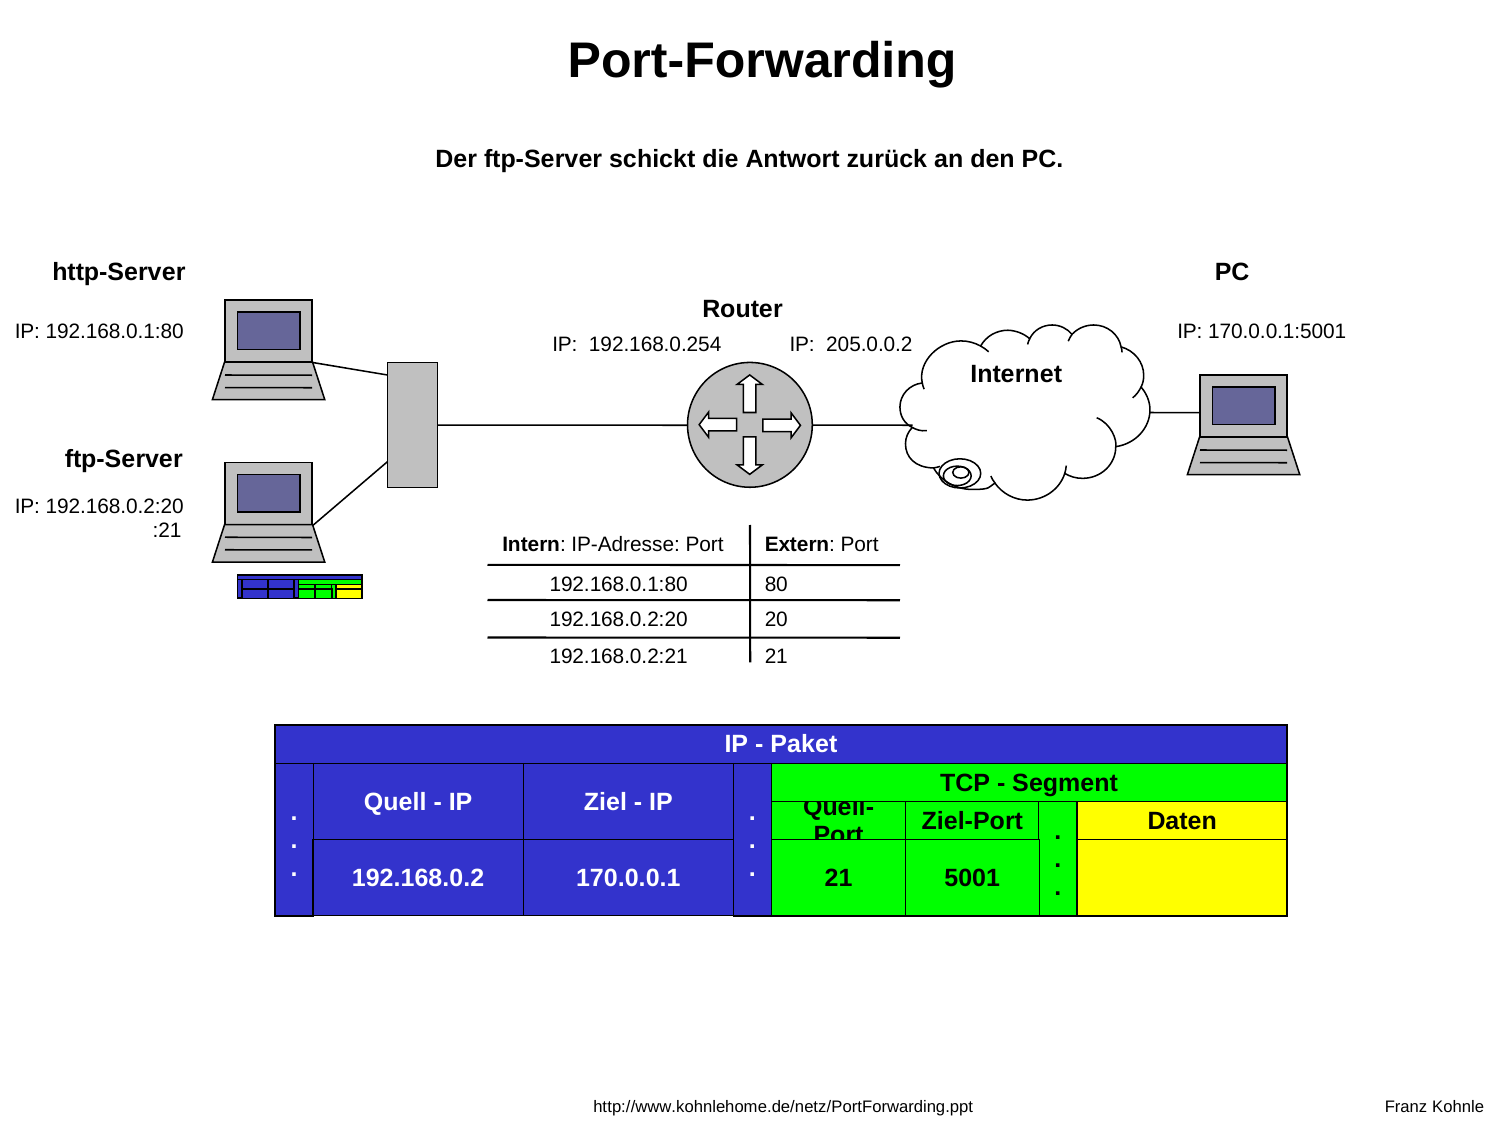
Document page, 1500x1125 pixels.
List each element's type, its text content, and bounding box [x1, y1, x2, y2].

text_box Franz Kohnle [1370, 1089, 1500, 1125]
text_box PC [1200, 249, 1265, 294]
text_box IP: 192.168.0.1:80 [0, 312, 199, 352]
text_box [387, 362, 438, 488]
text_box http://www.kohnlehome.de/netz/PortForwarding.ppt [578, 1089, 991, 1125]
text_box IP: 170.0.0.1:5001 [1162, 312, 1362, 352]
text_box IP: 192.168.0.2:20 :21 [0, 487, 199, 550]
text_box Internet [899, 324, 1150, 501]
text_box Quell-Port [771, 802, 905, 839]
text_box ... [734, 764, 771, 916]
text_box Port-Forwarding [552, 24, 972, 97]
text_box [687, 362, 813, 488]
text_box 80 [752, 566, 901, 599]
text_box Intern: IP-Adresse: Port [487, 524, 749, 563]
text_box [212, 299, 325, 400]
text_box 20 [750, 601, 901, 636]
text_box [237, 574, 363, 599]
text_box Router [687, 287, 798, 331]
text_box Ziel-Port [905, 802, 1038, 839]
text_box ftp-Server [49, 437, 199, 487]
text_box TCP - Segment [771, 763, 1287, 802]
text_box ... [1038, 802, 1078, 916]
text_box ... [275, 763, 314, 916]
text_box 21 [771, 839, 905, 916]
text_box Der ftp-Server schickt die Antwort zurück an den PC. [420, 137, 1080, 181]
text_box 5001 [905, 839, 1040, 916]
text_box 192.168.0.2 [313, 839, 523, 916]
text_box [1078, 840, 1288, 916]
text_box IP: 205.0.0.2 [774, 324, 928, 364]
text_box [1187, 375, 1300, 475]
text_box 192.168.0.1:80 [487, 566, 749, 599]
text_box Daten [1078, 801, 1288, 840]
text_box Extern: Port [752, 524, 901, 564]
text_box Quell - IP [314, 764, 524, 839]
text_box IP: 192.168.0.254 [537, 324, 737, 364]
text_box 21 [750, 637, 901, 678]
text_box http-Server [37, 249, 202, 322]
text_box 192.168.0.2:20 [487, 602, 750, 625]
text_box Ziel - IP [524, 764, 734, 839]
text_box [212, 462, 325, 563]
text_box 192.168.0.2:21 [487, 637, 750, 663]
text_box 170.0.0.1 [523, 839, 734, 916]
text_box IP - Paket [275, 725, 1288, 764]
